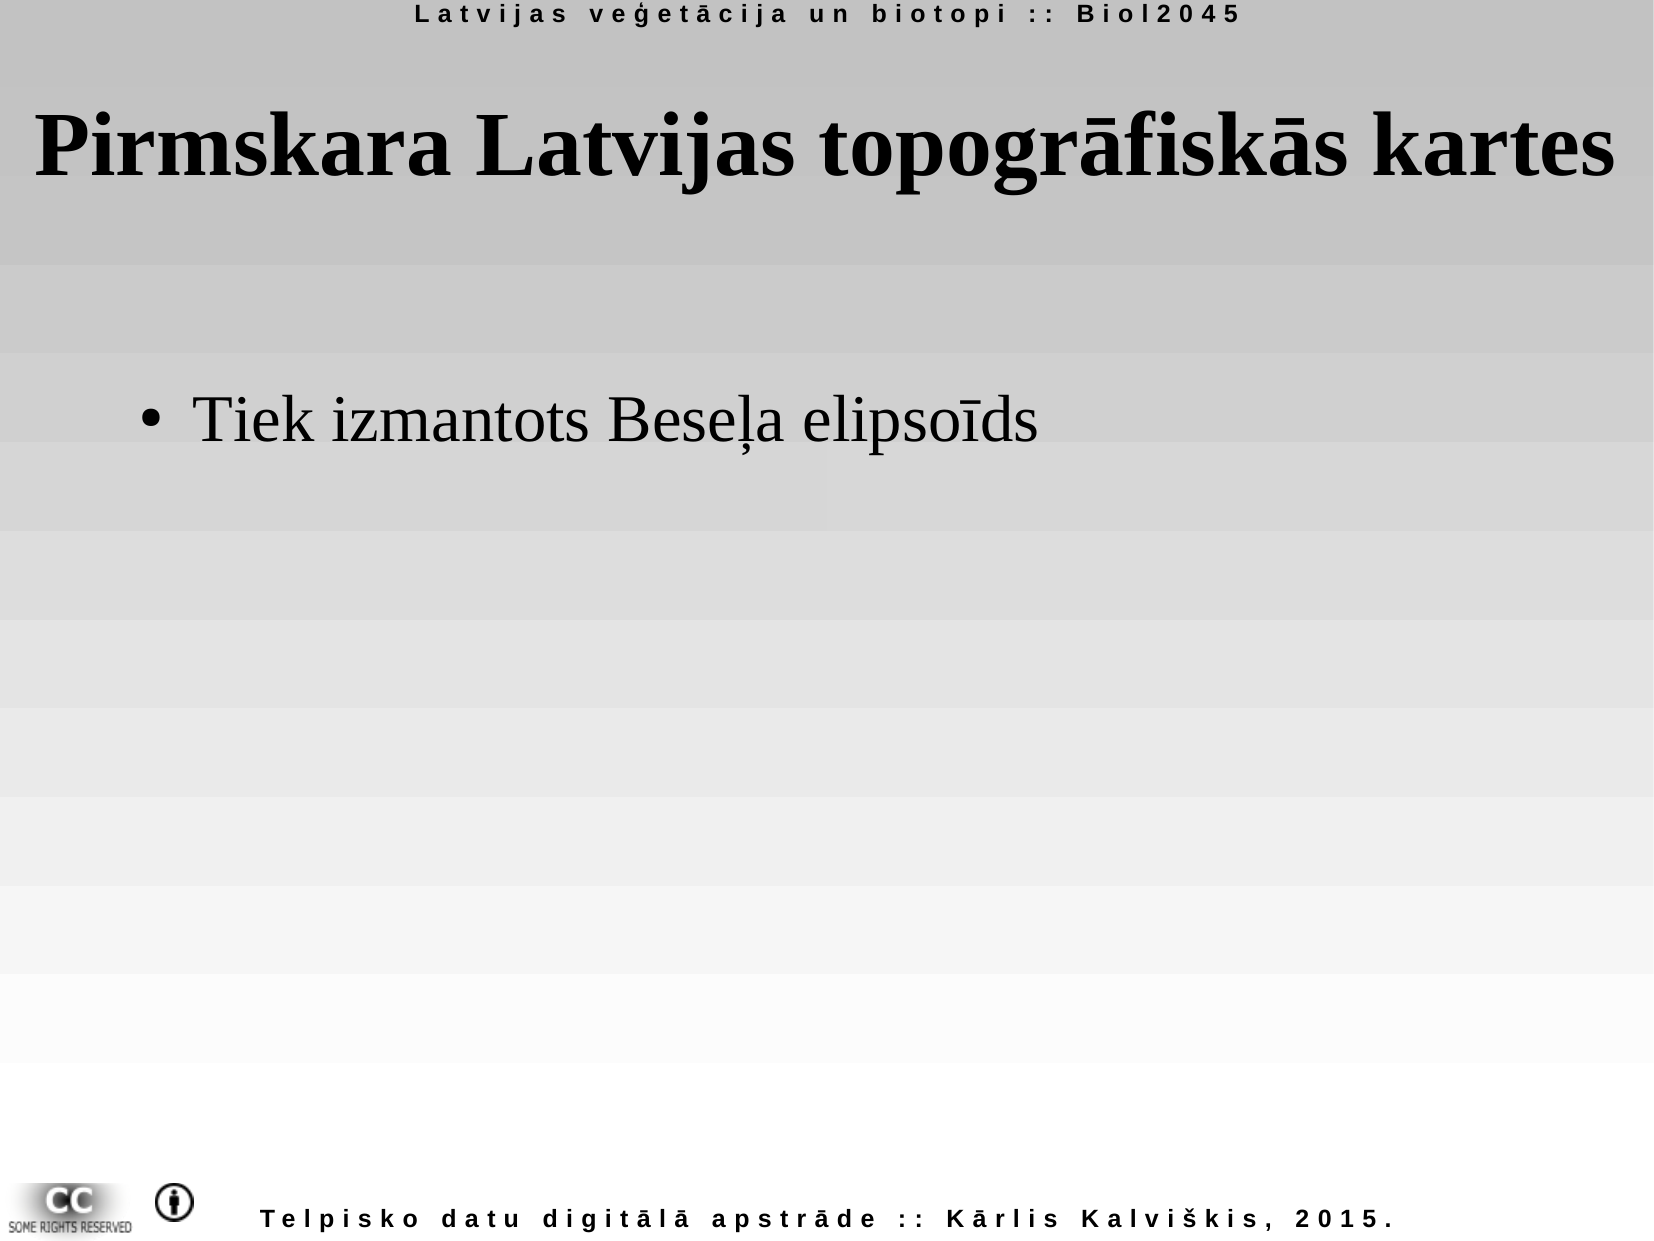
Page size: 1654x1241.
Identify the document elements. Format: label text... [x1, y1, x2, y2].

list Tiek izmantots Beseļa elipsoīds [121, 381, 1534, 1194]
title Pirmskara Latvijas topogrāfiskās kartes [0, 1, 1654, 287]
picture [0, 287, 1654, 1241]
